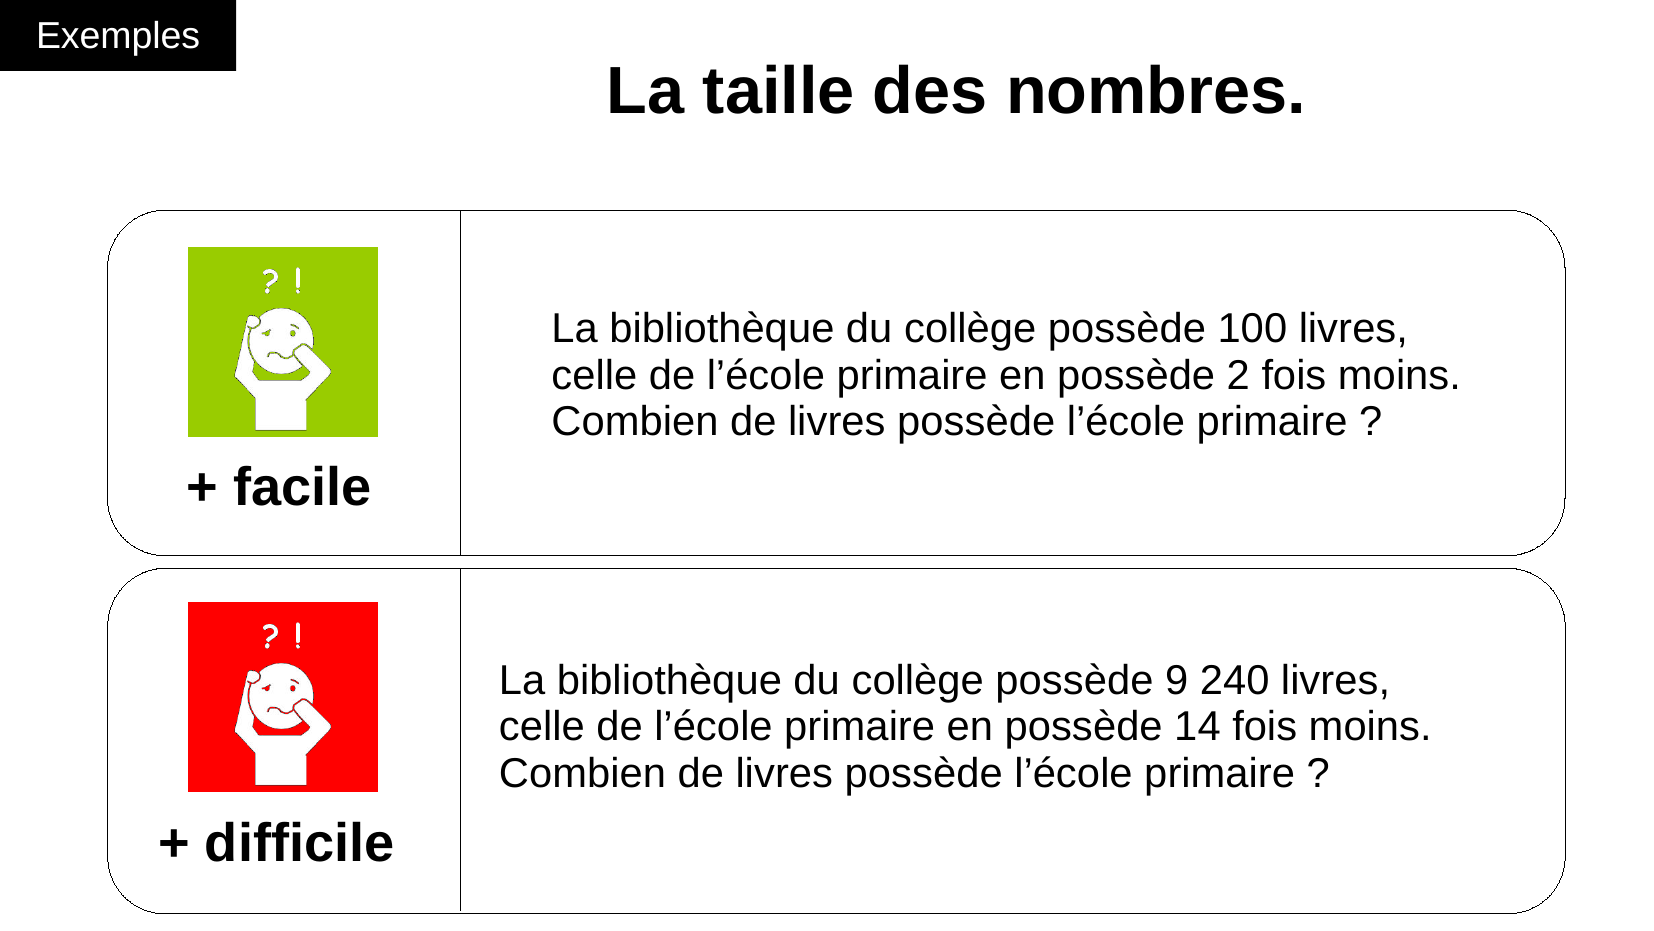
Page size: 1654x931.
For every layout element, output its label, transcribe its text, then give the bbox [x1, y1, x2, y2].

text_box La bibliothèque du collège possède 100 livres, celle de l’école primaire en possède 2 fois moins. Combien de livres possède l’école primaire ? [501, 294, 1512, 455]
text_box La taille des nombres. [401, 45, 1512, 211]
text_box + facile [110, 448, 449, 560]
text_box + difficile [124, 805, 430, 916]
picture [188, 602, 378, 792]
text_box La bibliothèque du collège possède 9 240 livres, celle de l’école primaire en possède 14 fois moins. Combien de livres possède l’école primaire ? [484, 646, 1455, 807]
picture [188, 247, 378, 438]
text_box Exemples [0, 0, 237, 71]
